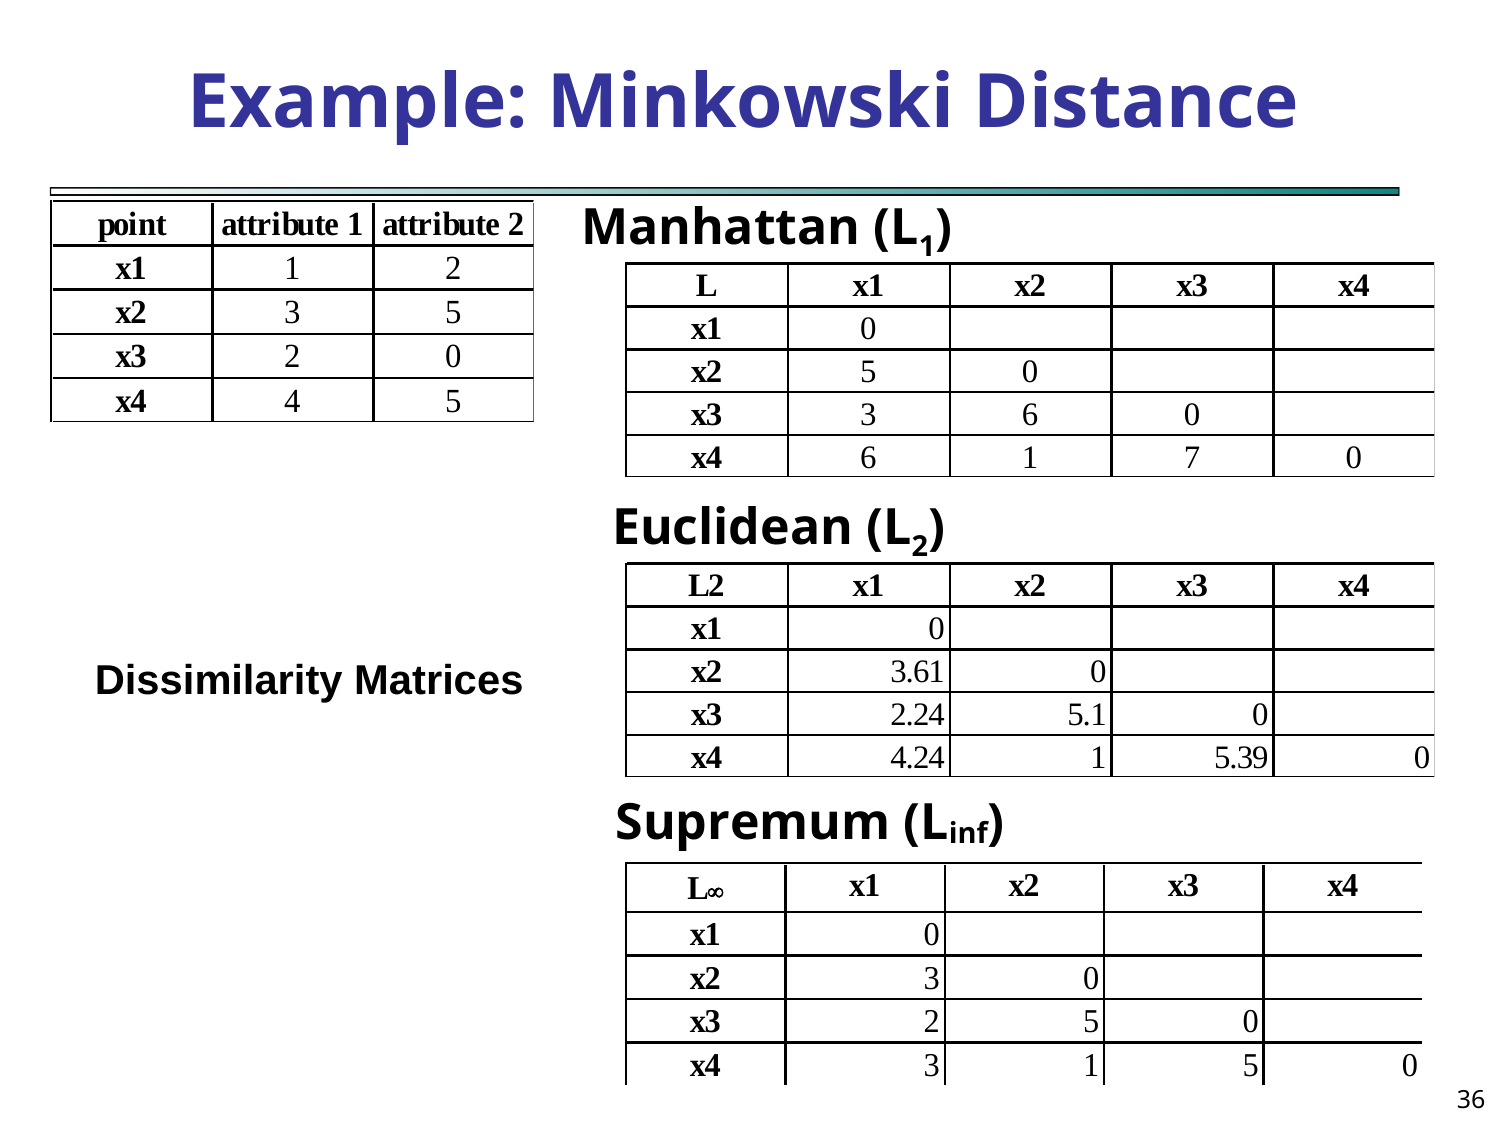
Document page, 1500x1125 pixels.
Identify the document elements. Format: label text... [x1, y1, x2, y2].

text_box Dissimilarity Matrices [79, 645, 556, 711]
chart [50, 200, 536, 424]
text_box Euclidean (L2) [597, 486, 961, 571]
chart [624, 562, 1437, 780]
title Example: Minkowski Distance [24, 44, 1463, 150]
chart [624, 861, 1425, 1088]
chart [624, 262, 1437, 480]
text_box Manhattan (L1) [566, 186, 1132, 271]
text_box 34 [1187, 1062, 1500, 1125]
text_box Supremum (Linf) [600, 781, 1033, 857]
